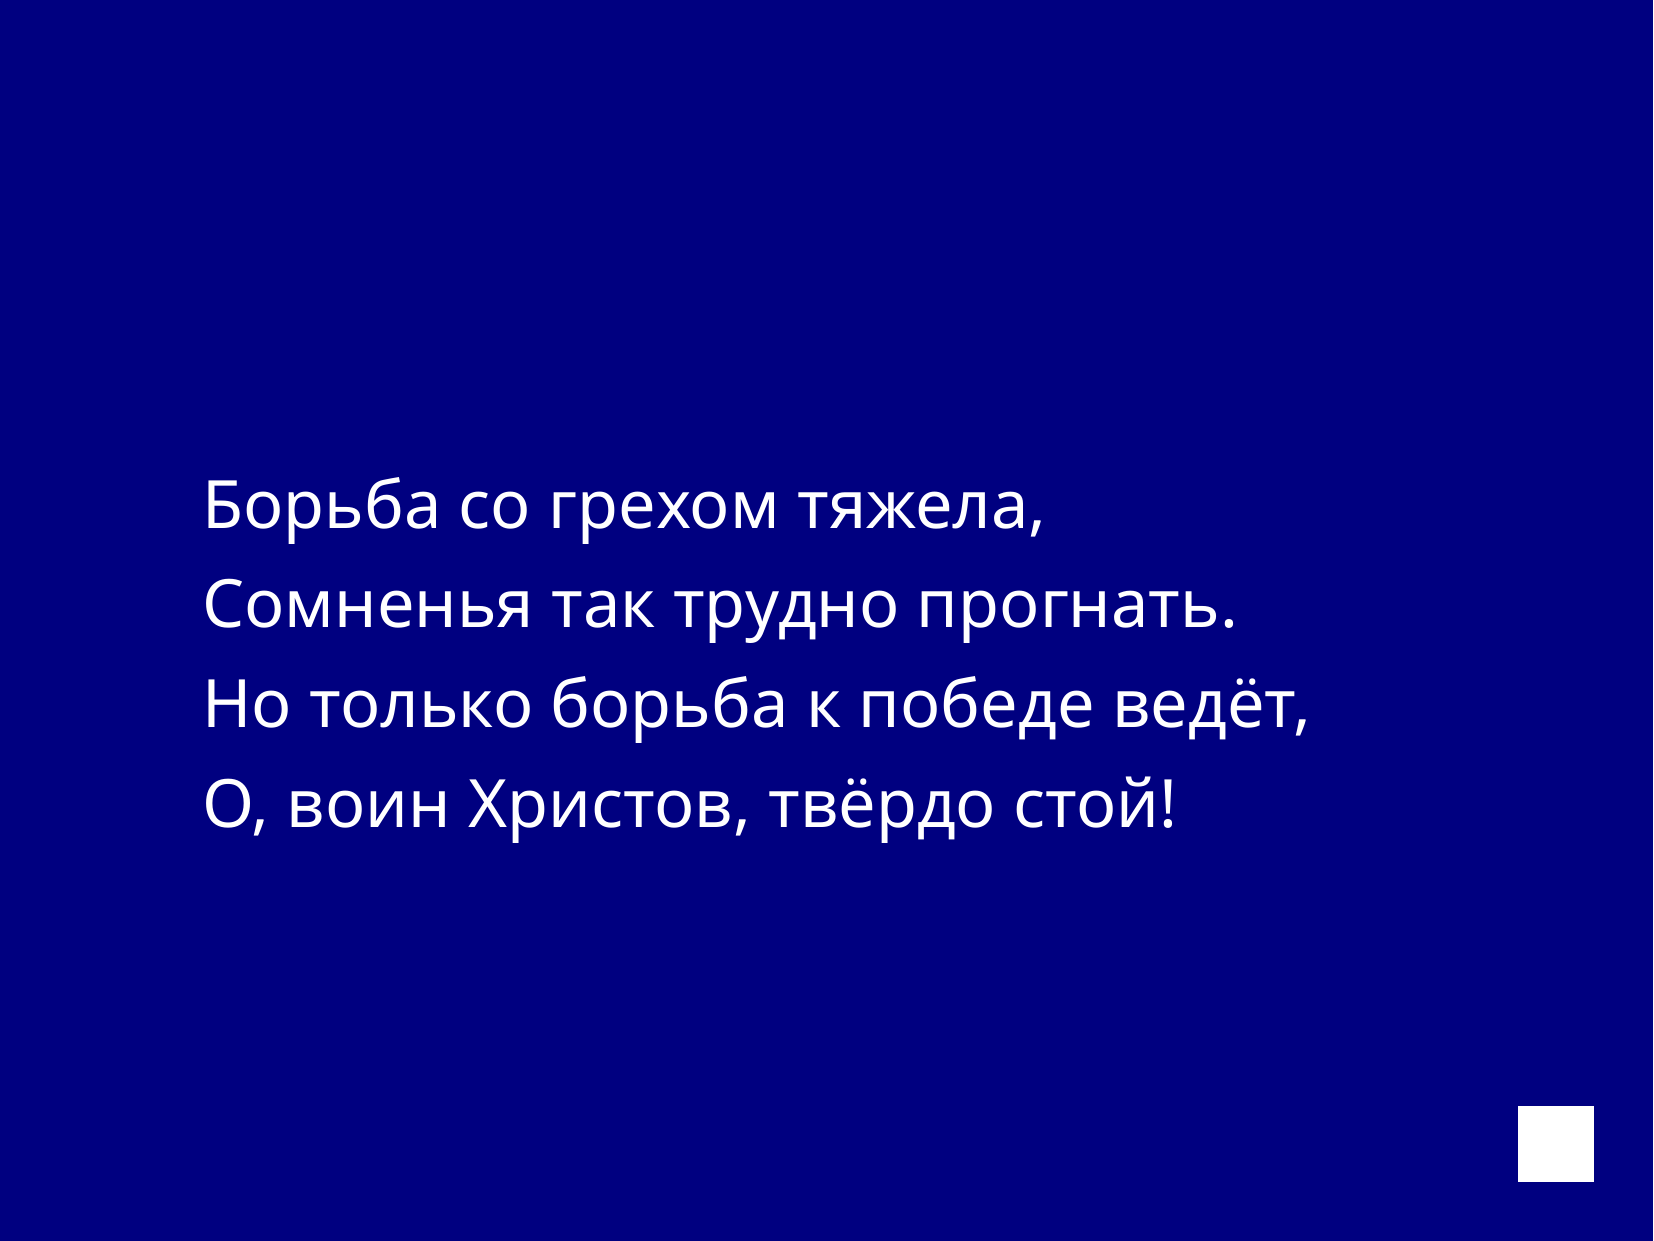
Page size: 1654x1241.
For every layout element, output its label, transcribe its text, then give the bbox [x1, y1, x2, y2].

text_box Борьба со грехом тяжела, Сомненья так трудно прогнать. Но только борьба к победе ведёт, О, воин Христов, твёрдо стой! [75, 150, 1576, 1163]
text_box [1518, 1106, 1594, 1182]
